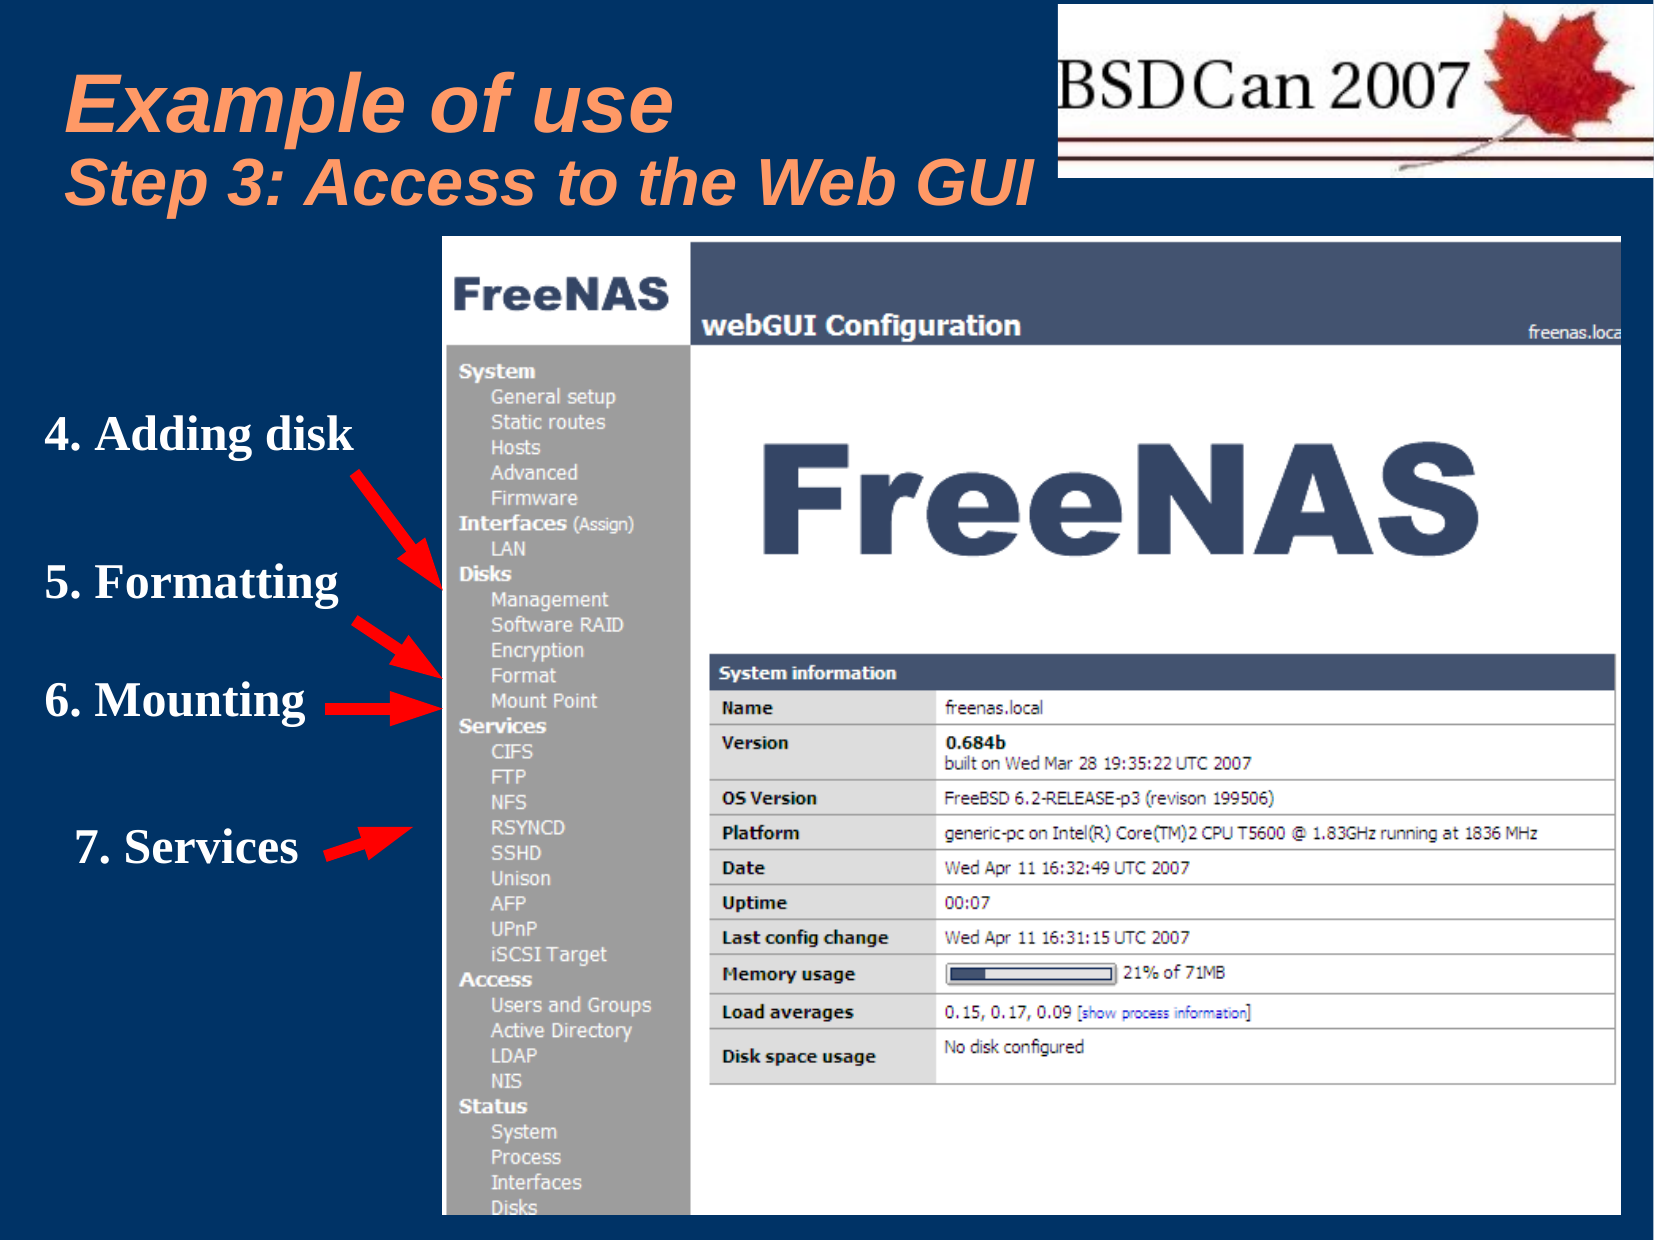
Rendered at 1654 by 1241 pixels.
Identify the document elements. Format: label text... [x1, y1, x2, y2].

text_box 6. Mounting [29, 666, 384, 739]
text_box 4. Adding disk [29, 401, 414, 473]
text_box 5. Formatting [29, 548, 414, 621]
picture [1057, 4, 1654, 178]
title Example of use Step 3: Access to the Web GUI [64, 46, 1477, 237]
text_box 7. Services [59, 814, 355, 886]
picture [442, 236, 1621, 1215]
